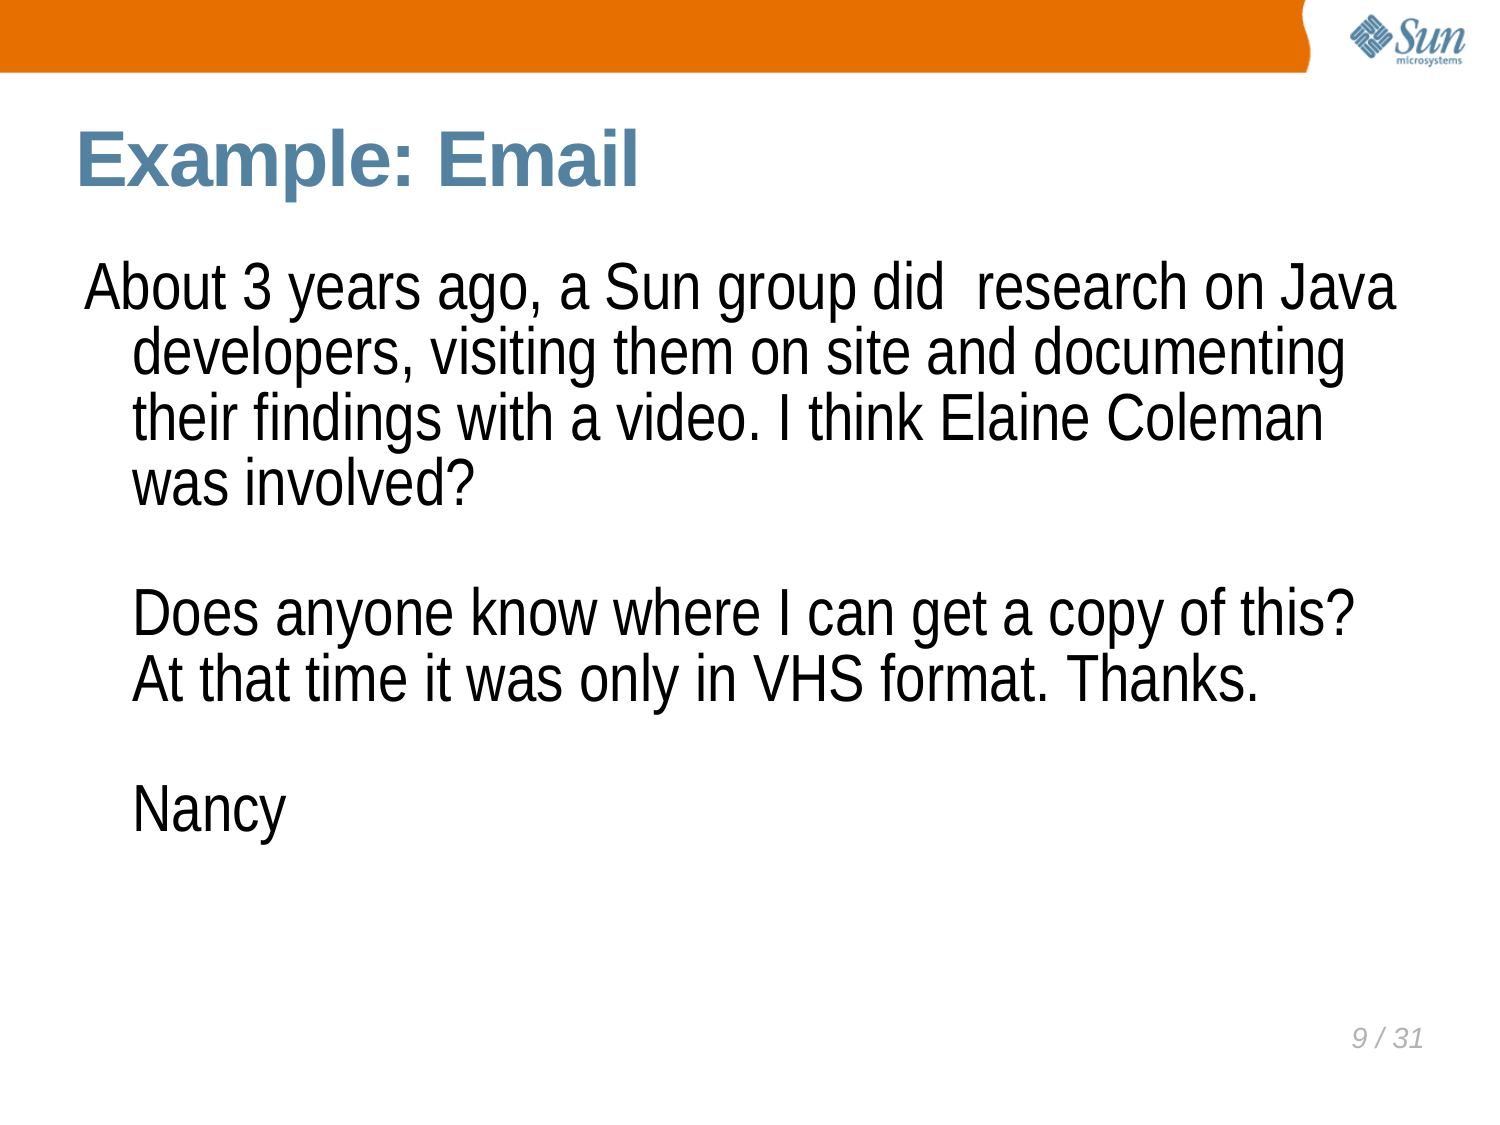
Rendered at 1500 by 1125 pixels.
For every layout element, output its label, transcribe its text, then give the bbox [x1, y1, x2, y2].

title Example: Email [75, 122, 1438, 228]
picture [0, 0, 1500, 75]
list About 3 years ago, a Sun group did research on Java developers, visiting them on site and documenting their findings with a video. I think Elaine Coleman was involved? Does anyone know where I can get a copy of this? At that time it was only in VHS format. Thanks. Nancy [64, 257, 1402, 1017]
